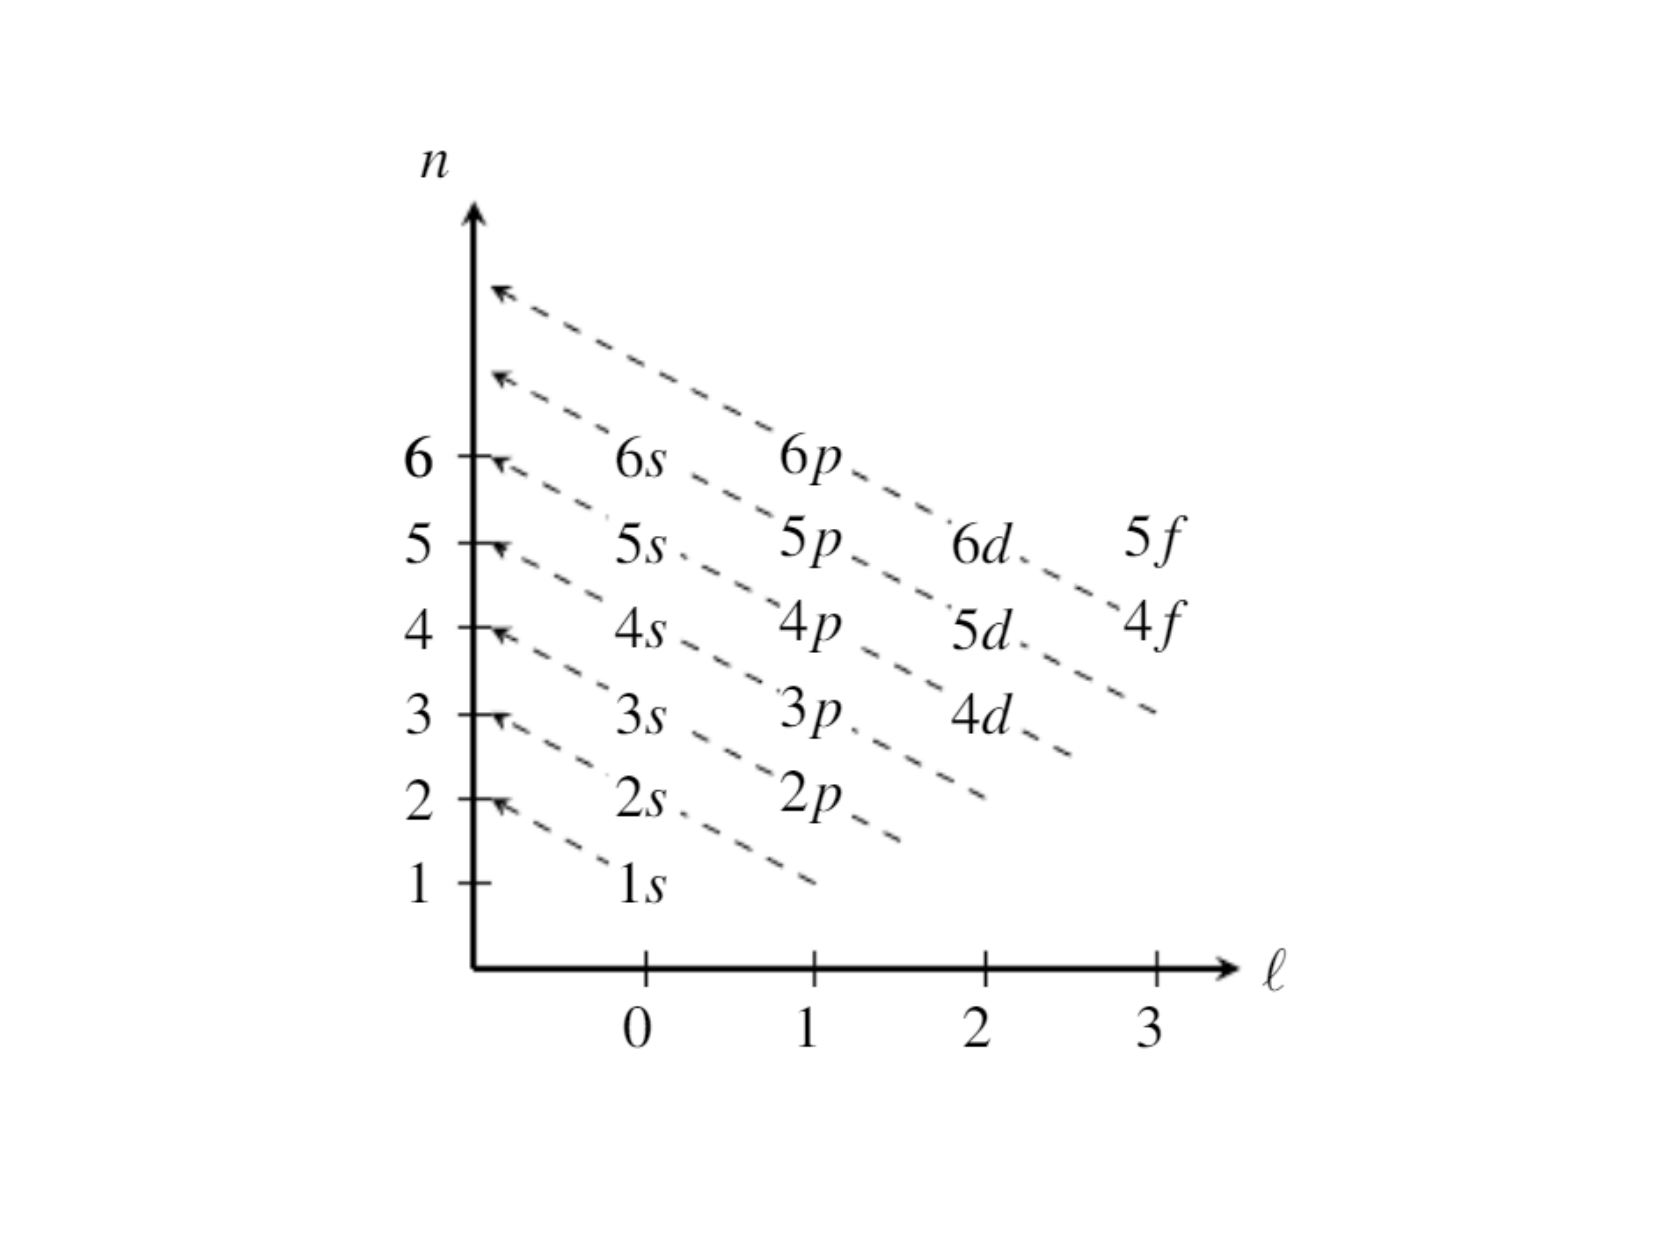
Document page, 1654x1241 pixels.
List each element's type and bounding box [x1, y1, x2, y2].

picture [366, 139, 1323, 1063]
